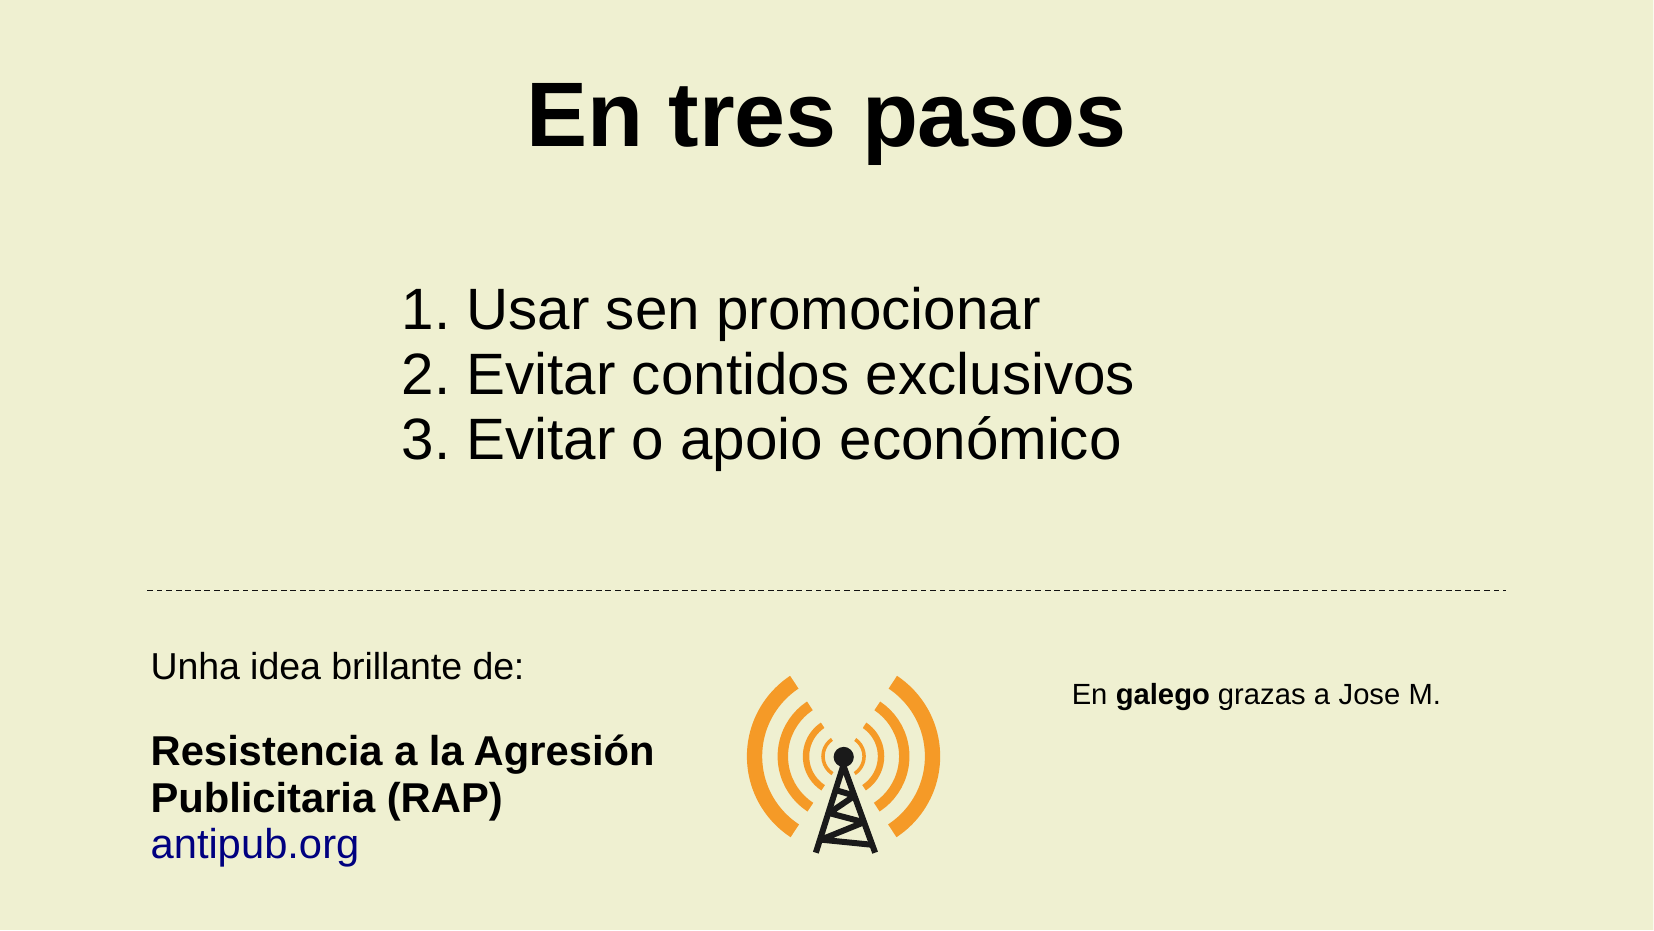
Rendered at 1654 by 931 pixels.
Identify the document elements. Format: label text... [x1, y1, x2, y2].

text_box En galego grazas a Jose M. [1057, 637, 1565, 737]
picture [726, 639, 961, 875]
text_box Unha idea brillante de: [135, 637, 550, 695]
title En tres pasos [82, 37, 1571, 193]
subtitle 1. Usar sen promocionar 2. Evitar contidos exclusivos 3. Evitar o apoio económico [401, 247, 1459, 502]
text_box Resistencia a la Agresión Publicitaria (RAP) antipub.org [135, 720, 680, 922]
